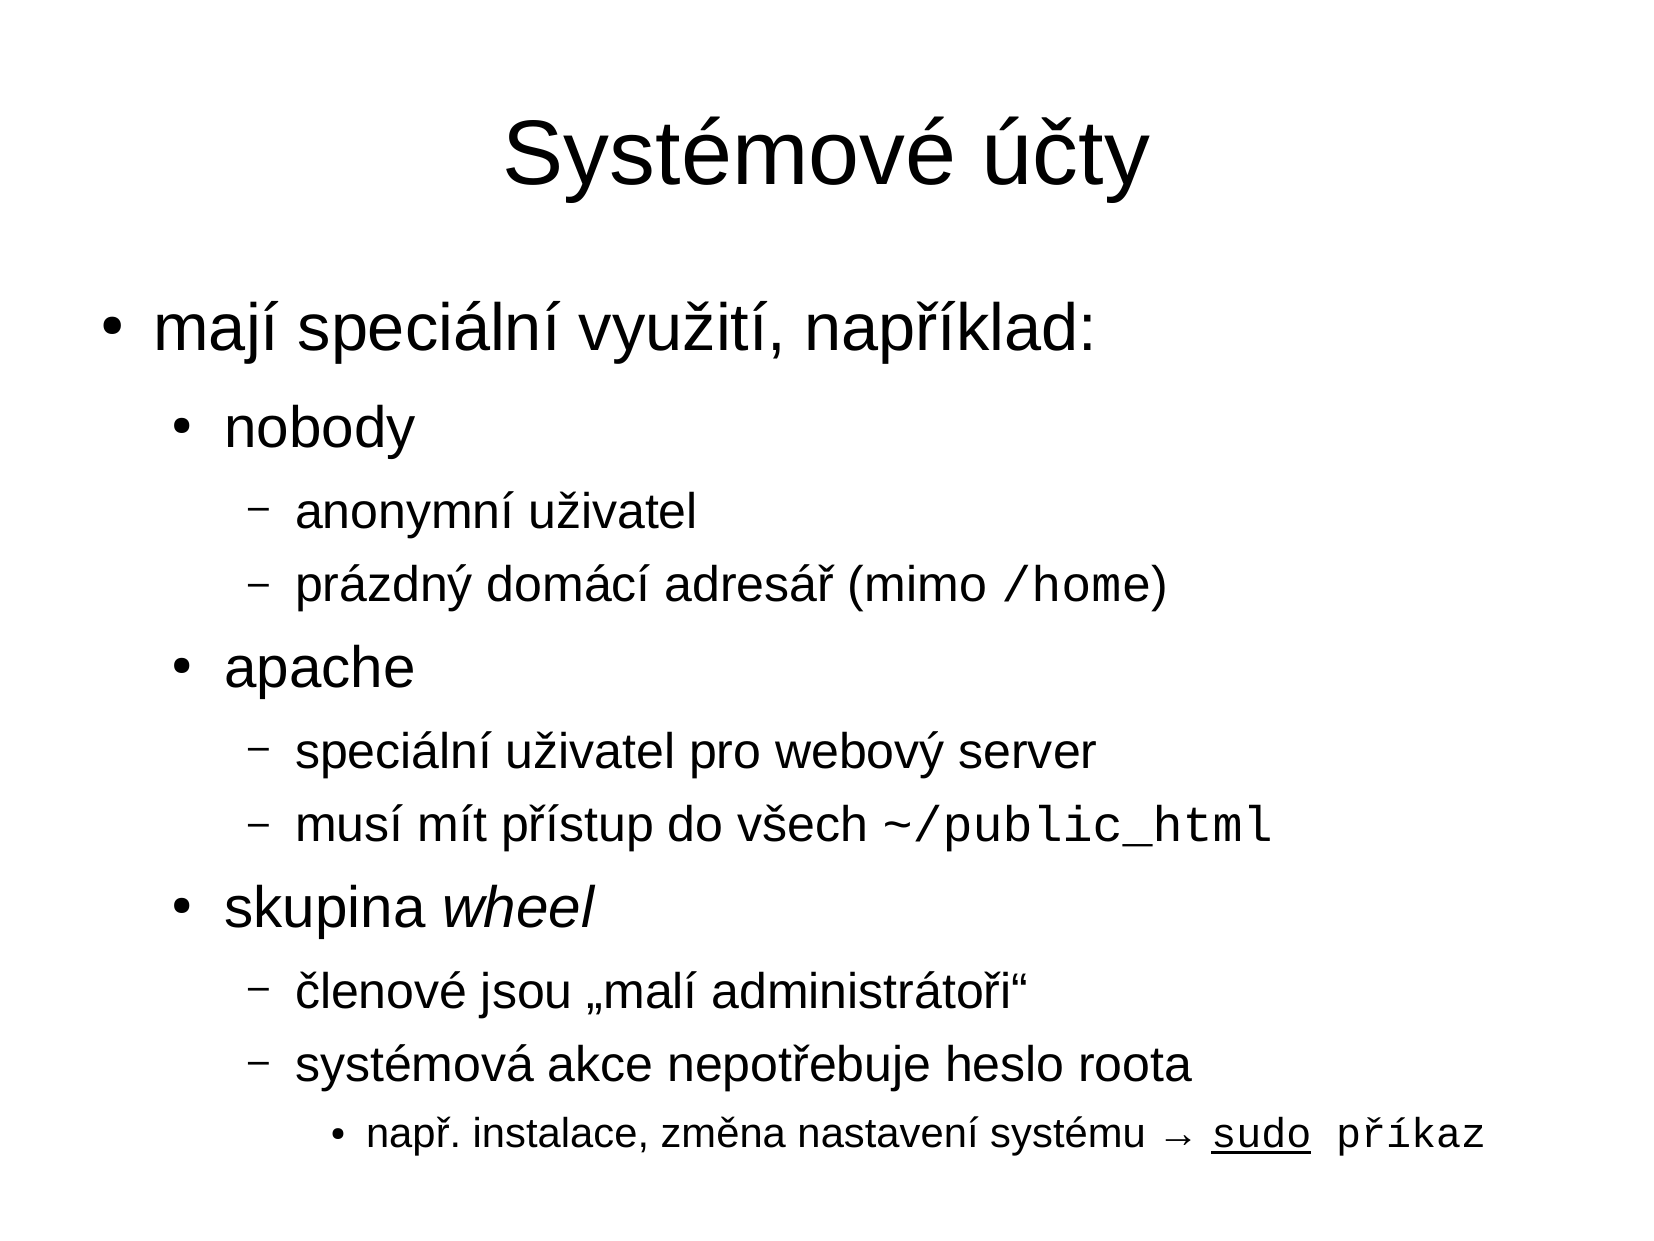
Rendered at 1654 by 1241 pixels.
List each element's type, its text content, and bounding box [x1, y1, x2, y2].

title Systémové účty [82, 56, 1571, 250]
list mají speciální využití, například: nobody anonymní uživatel prázdný domácí adresář (mimo /home) apache speciální uživatel pro webový server musí mít přístup do všech ~/public_html skupina wheel členové jsou „malí administrátoři“ systémová akce nepotřebuje heslo roota např. instalace, změna nastavení systému → sudo příkaz [82, 290, 1571, 1161]
